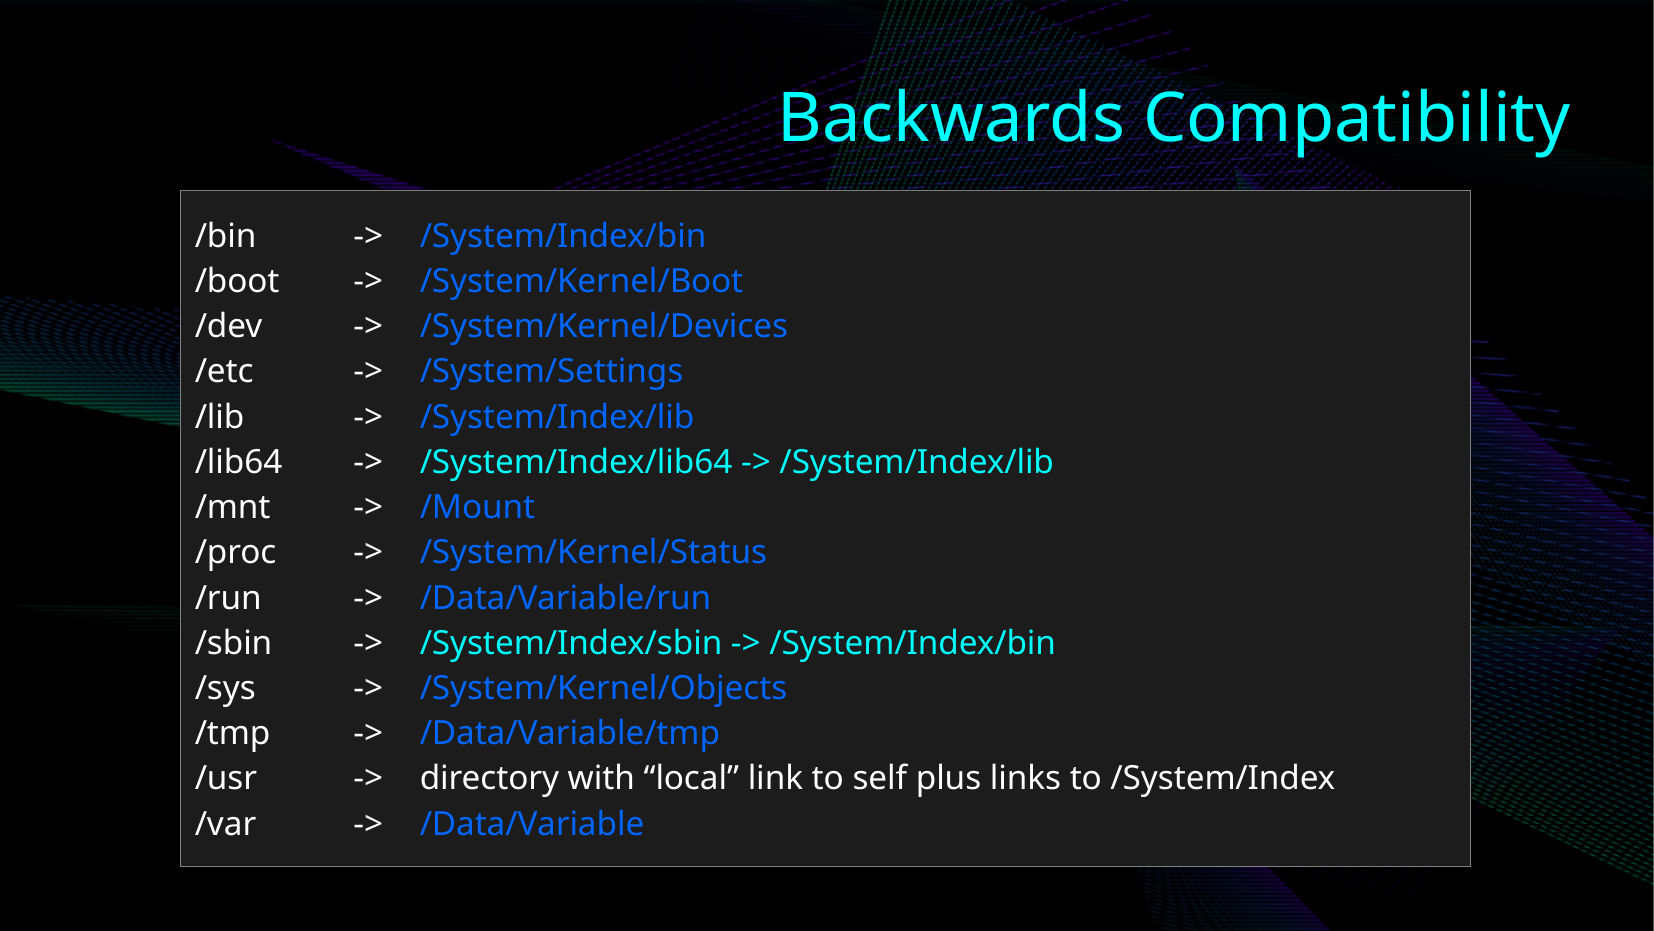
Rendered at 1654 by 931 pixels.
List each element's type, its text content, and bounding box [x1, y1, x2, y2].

text_box /bin -> /System/Index/bin /boot -> /System/Kernel/Boot /dev -> /System/Kernel/Devices /etc -> /System/Settings /lib -> /System/Index/lib /lib64 -> /System/Index/lib64 -> /System/Index/lib /mnt -> /Mount /proc -> /System/Kernel/Status /run -> /Data/Variable/run /sbin -> /System/Index/sbin -> /System/Index/bin /sys -> /System/Kernel/Objects /tmp -> /Data/Variable/tmp /usr -> directory with “local” link to self plus links to /System/Index /var -> /Data/Variable [180, 193, 1471, 867]
picture [0, 0, 1654, 931]
title Backwards Compatibility [82, 37, 1571, 193]
